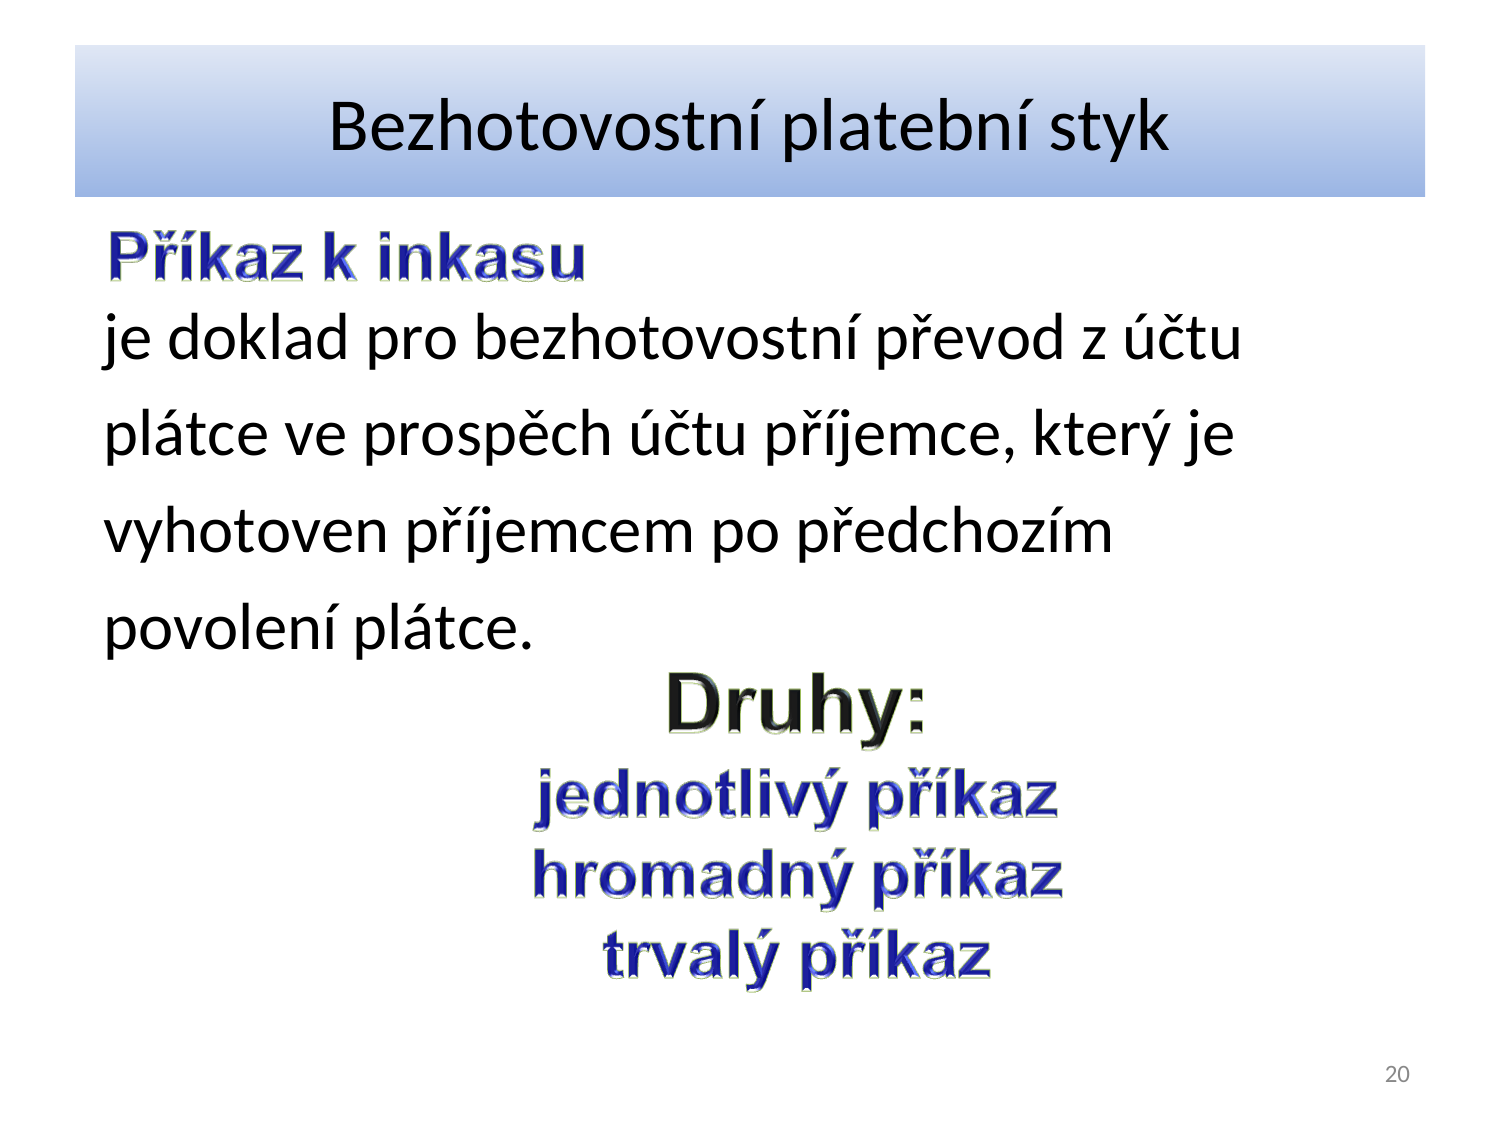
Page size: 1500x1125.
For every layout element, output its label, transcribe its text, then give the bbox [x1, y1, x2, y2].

picture [488, 624, 1106, 1005]
title Bezhotovostní platební styk [75, 45, 1426, 197]
list je doklad pro bezhotovostní převod z účtu plátce ve prospěch účtu příjemce, který je vyhotoven příjemcem po předchozím povolení plátce. [88, 243, 1424, 1059]
picture [64, 192, 647, 305]
text_box <číslo> [1074, 1042, 1426, 1103]
